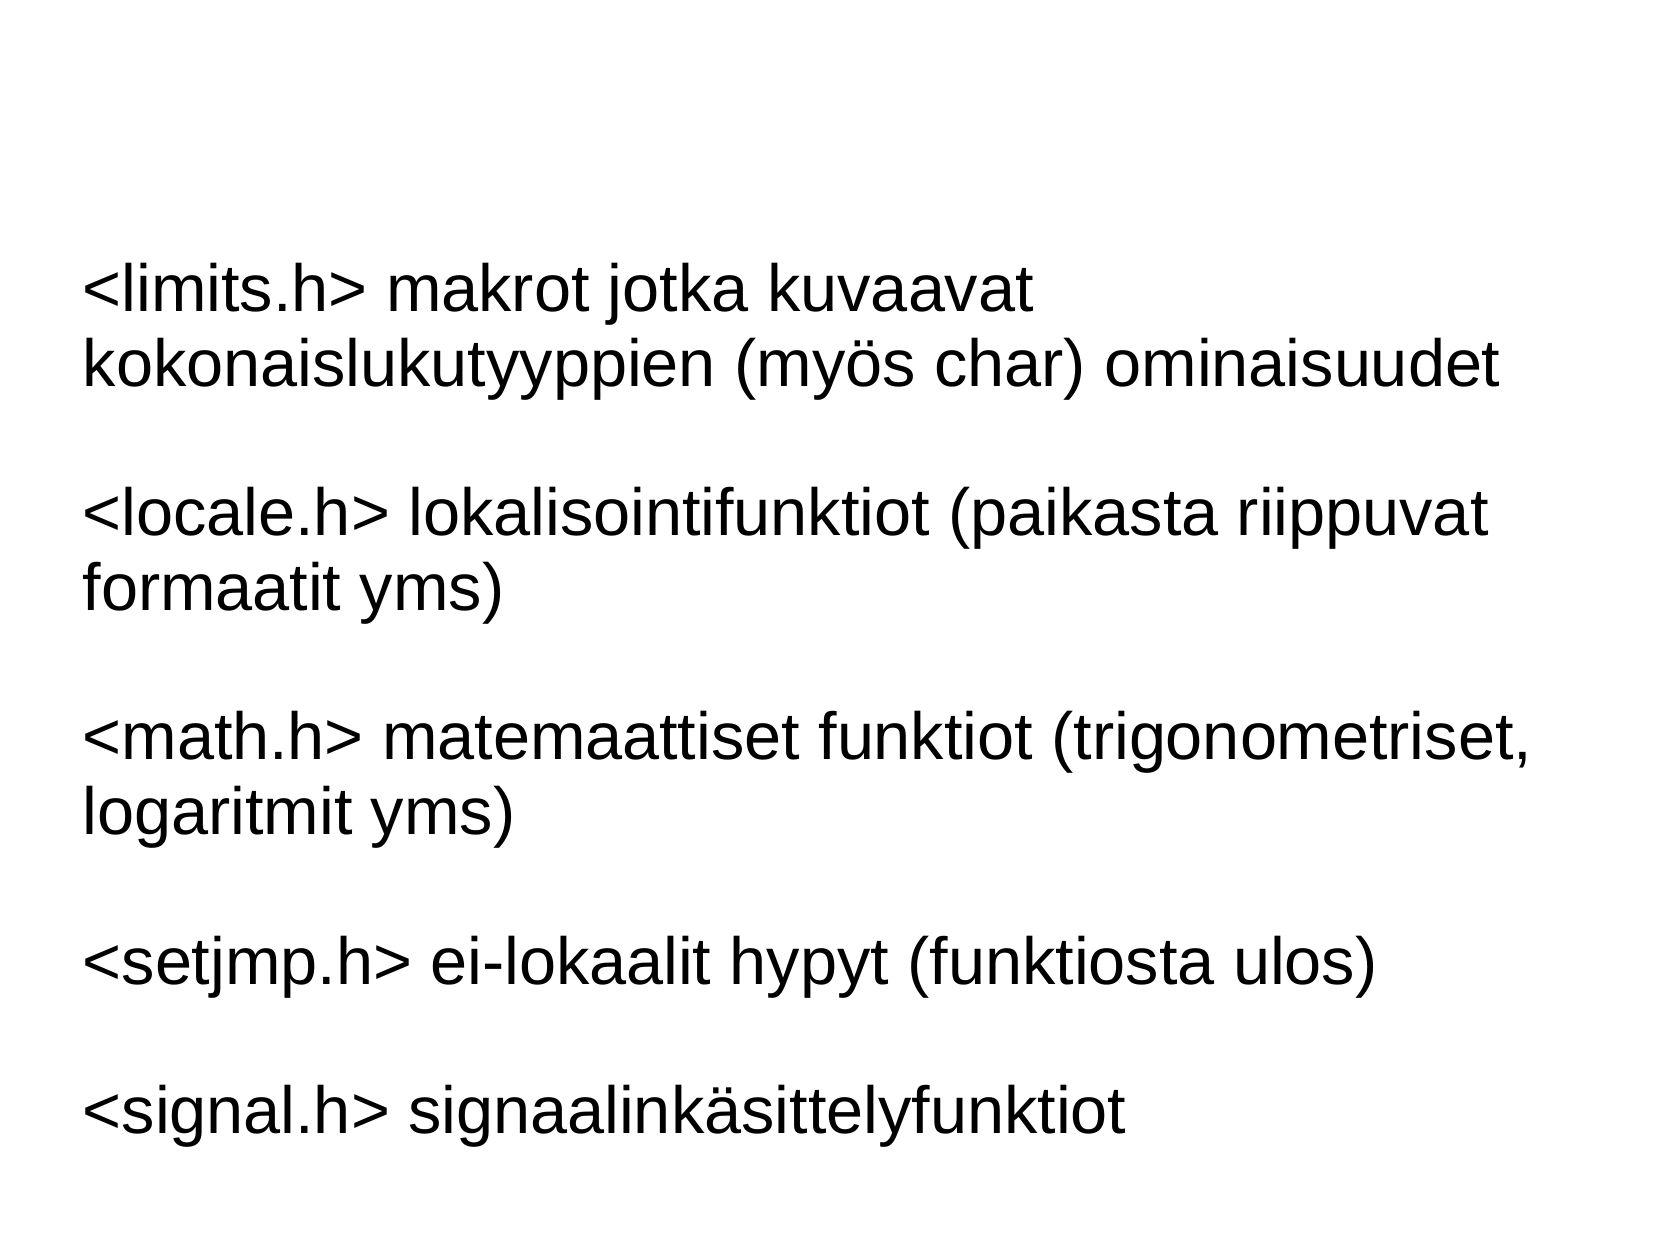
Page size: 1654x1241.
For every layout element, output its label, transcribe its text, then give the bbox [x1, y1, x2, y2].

text_box <limits.h> makrot jotka kuvaavat kokonaislukutyyppien (myös char) ominaisuudet <locale.h> lokalisointifunktiot (paikasta riippuvat formaatit yms) <math.h> matemaattiset funktiot (trigonometriset, logaritmit yms) <setjmp.h> ei-lokaalit hypyt (funktiosta ulos) <signal.h> signaalinkäsittelyfunktiot [82, 250, 1571, 1149]
